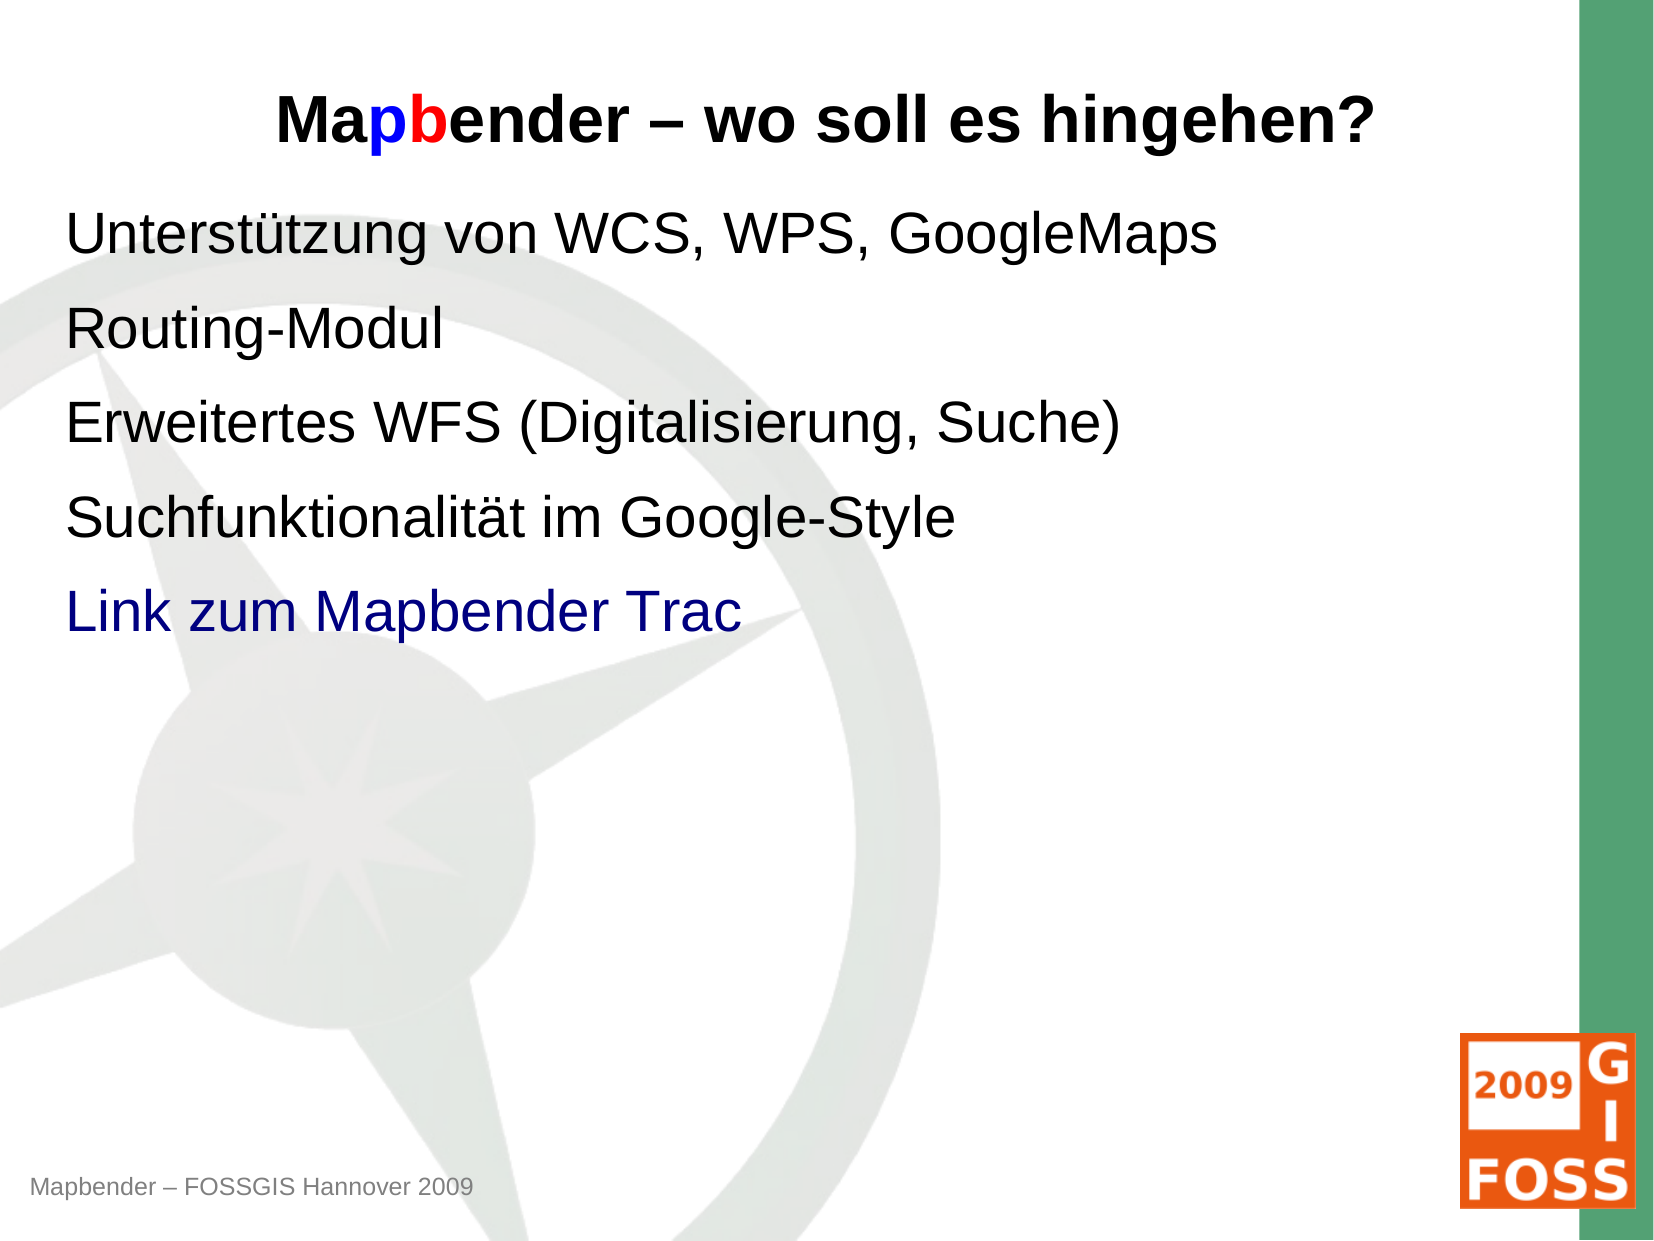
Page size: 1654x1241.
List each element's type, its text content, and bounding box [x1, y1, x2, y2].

title Mapbender – wo soll es hingehen? [82, 31, 1571, 207]
list Unterstützung von WCS, WPS, GoogleMaps Routing-Modul Erweitertes WFS (Digitalisierung, Suche) Suchfunktionalität im Google-Style Link zum Mapbender Trac [47, 200, 1536, 1020]
picture [0, 192, 1020, 1241]
picture [1460, 1033, 1636, 1209]
